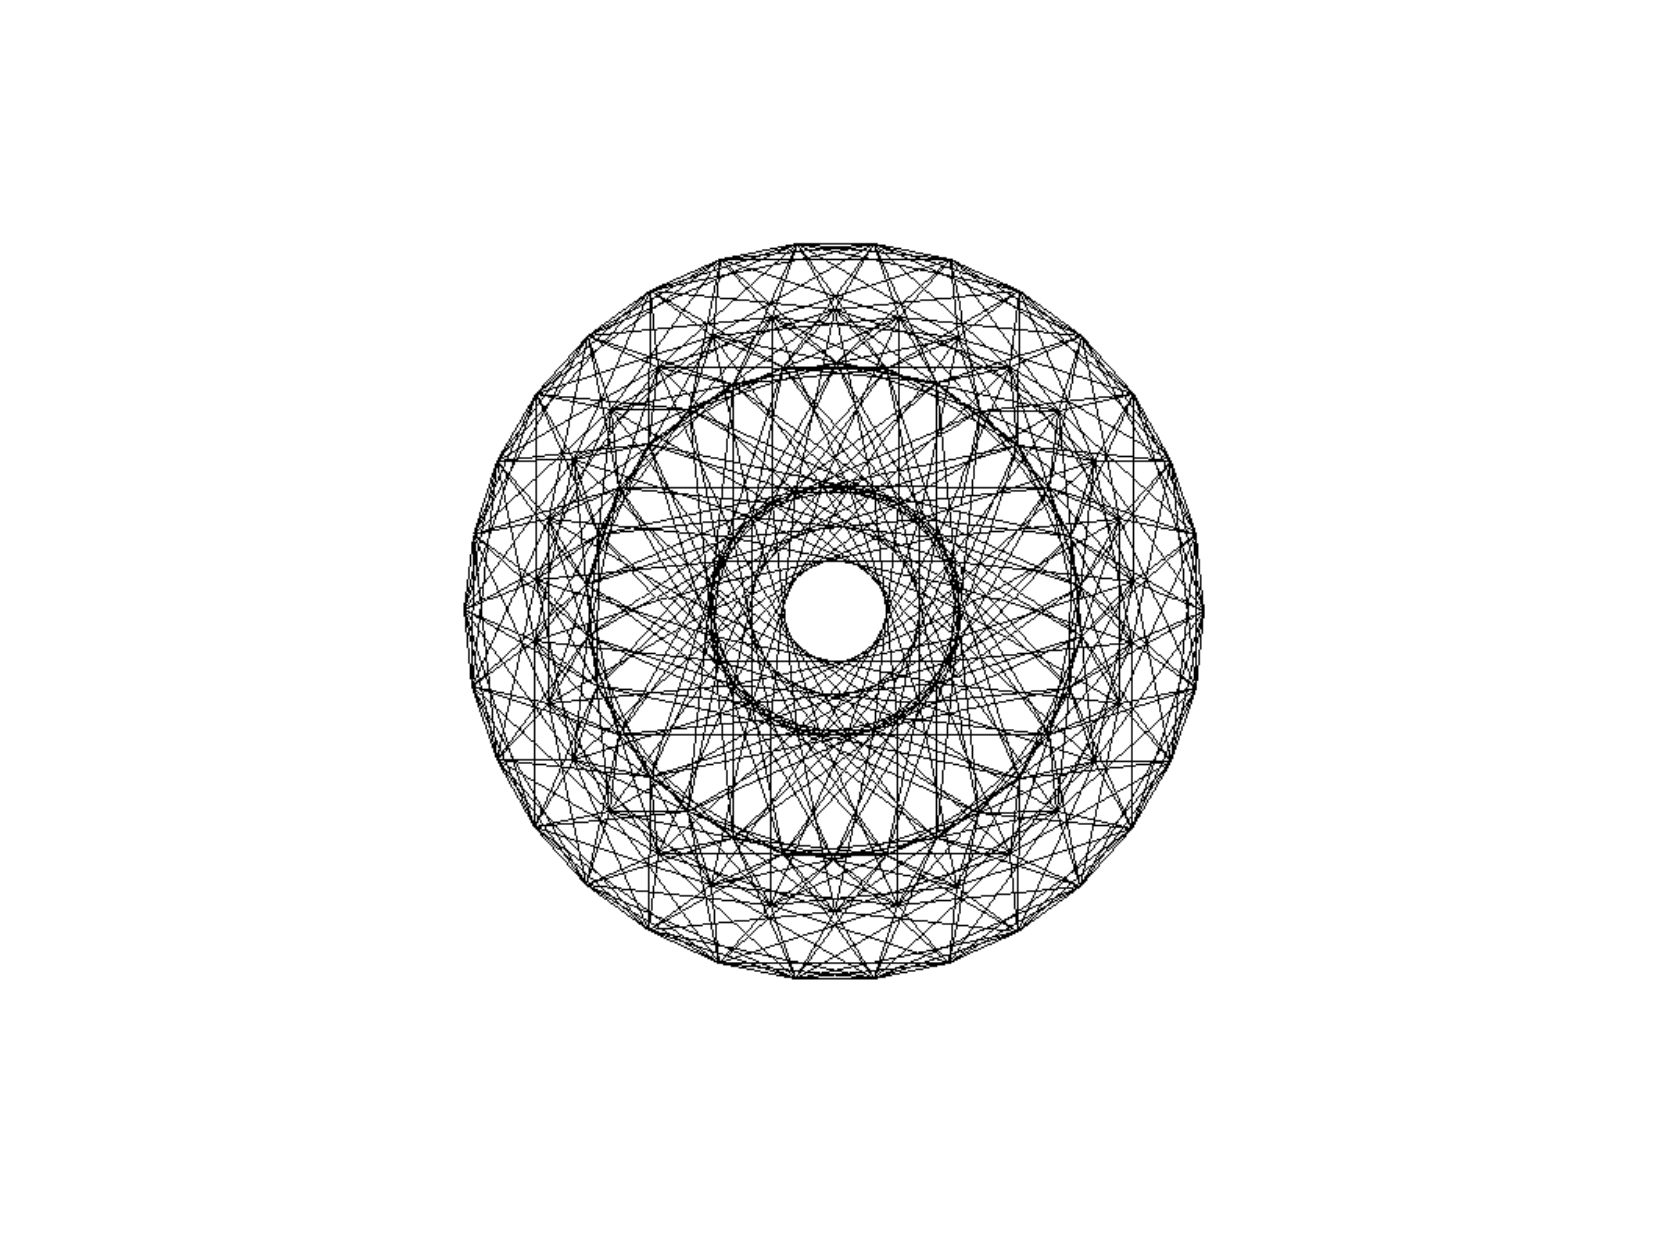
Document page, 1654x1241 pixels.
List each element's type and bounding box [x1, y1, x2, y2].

picture [445, 223, 1219, 1022]
